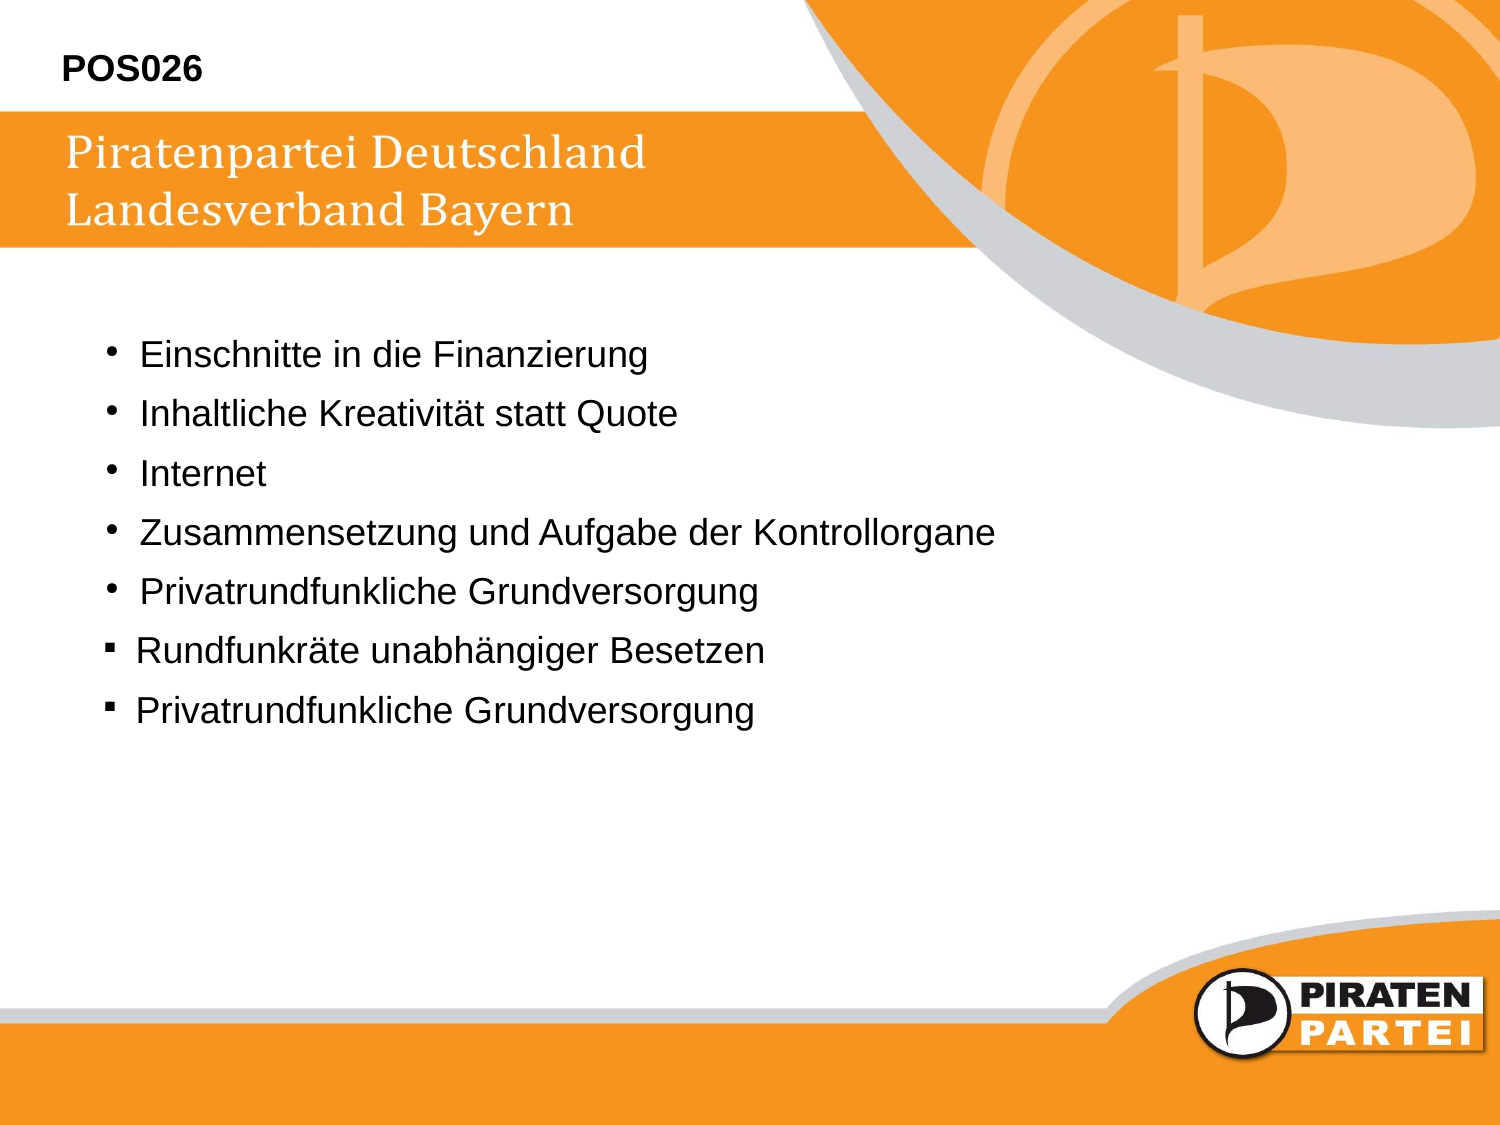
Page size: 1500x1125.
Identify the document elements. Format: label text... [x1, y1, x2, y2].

title POS026 [46, 27, 1397, 104]
picture [0, 0, 1500, 1125]
text_box Einschnitte in die Finanzierung Inhaltliche Kreativität statt Quote Internet Zusammensetzung und Aufgabe der Kontrollorgane Privatrundfunkliche Grundversorgung Rundfunkräte unabhängiger Besetzen Privatrundfunkliche Grundversorgung [92, 323, 1443, 930]
